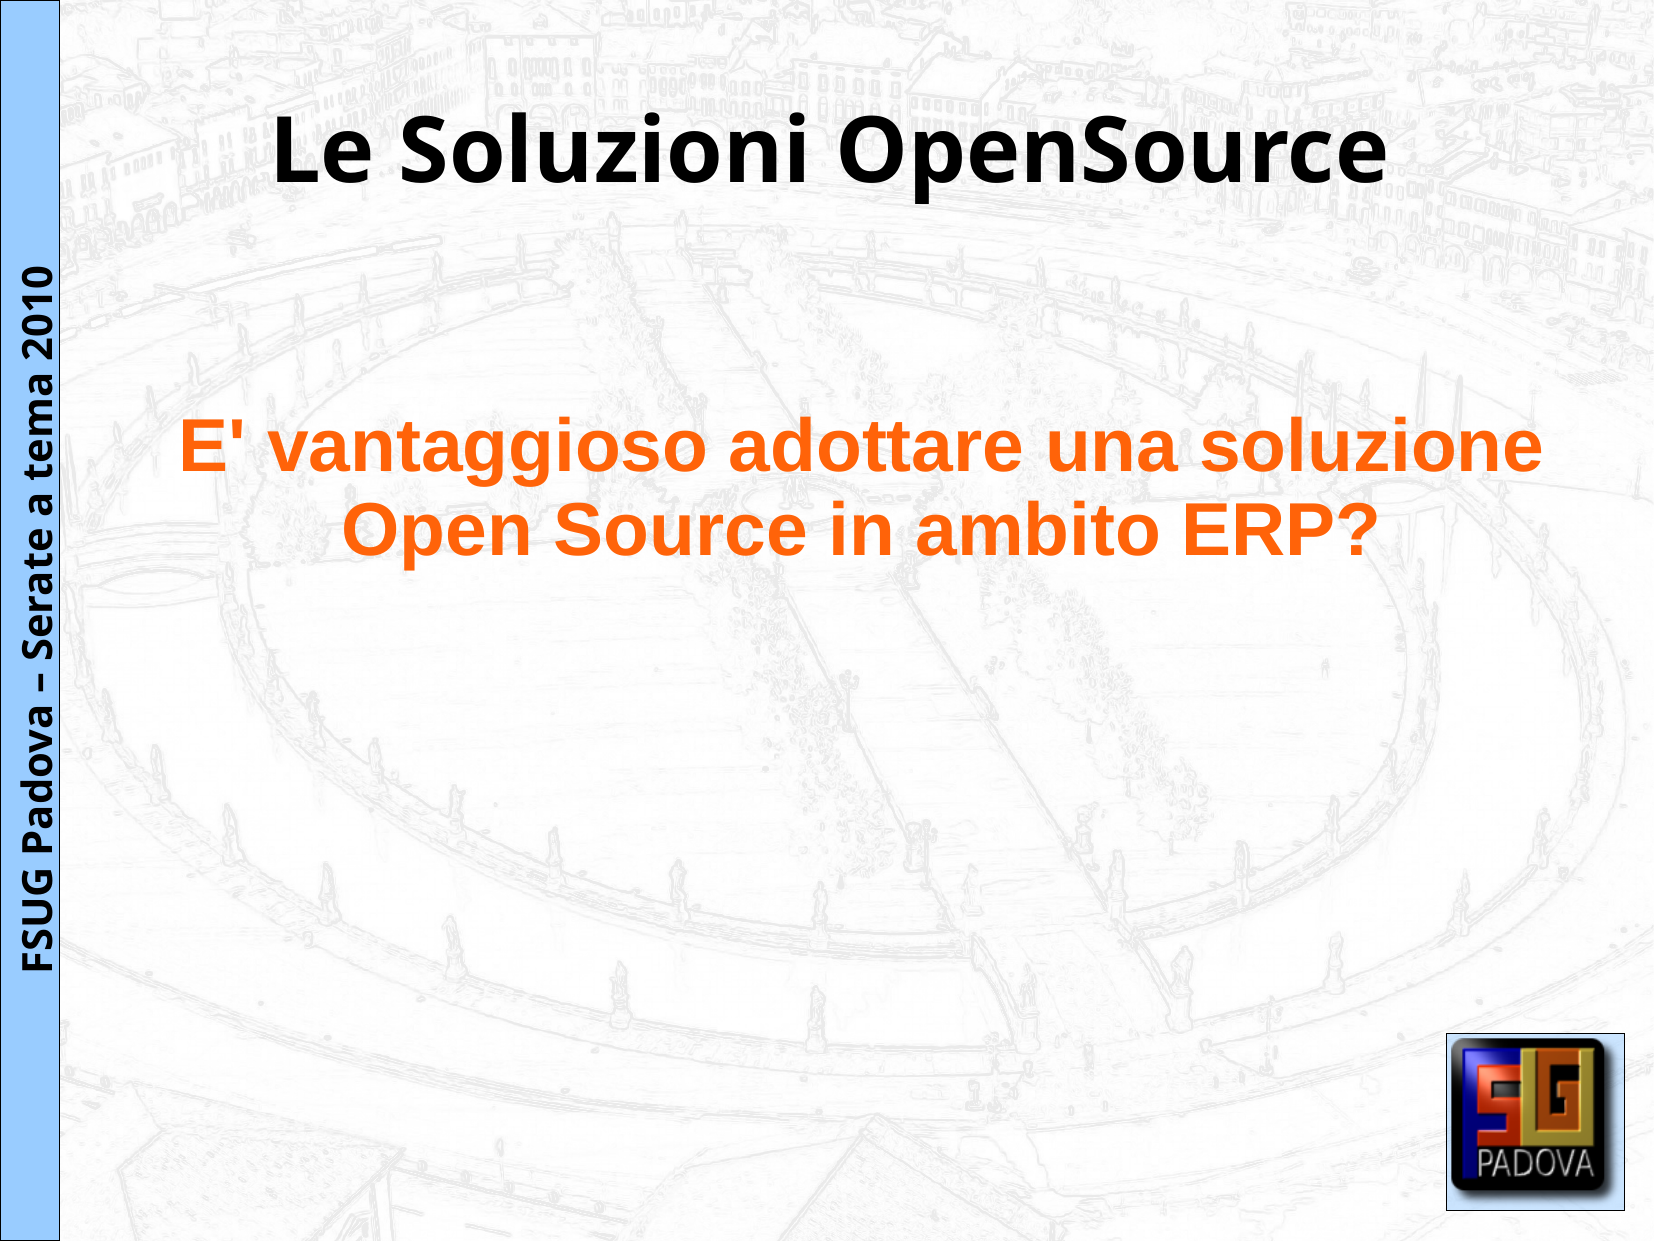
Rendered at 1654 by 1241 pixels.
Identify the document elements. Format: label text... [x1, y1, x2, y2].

title Le Soluzioni OpenSource [88, 56, 1571, 237]
text_box FSUG Padova – Serate a tema 2010 [0, 0, 60, 1241]
picture [60, 0, 1654, 1241]
list E' vantaggioso adottare una soluzione Open Source in ambito ERP? [82, 290, 1571, 1109]
